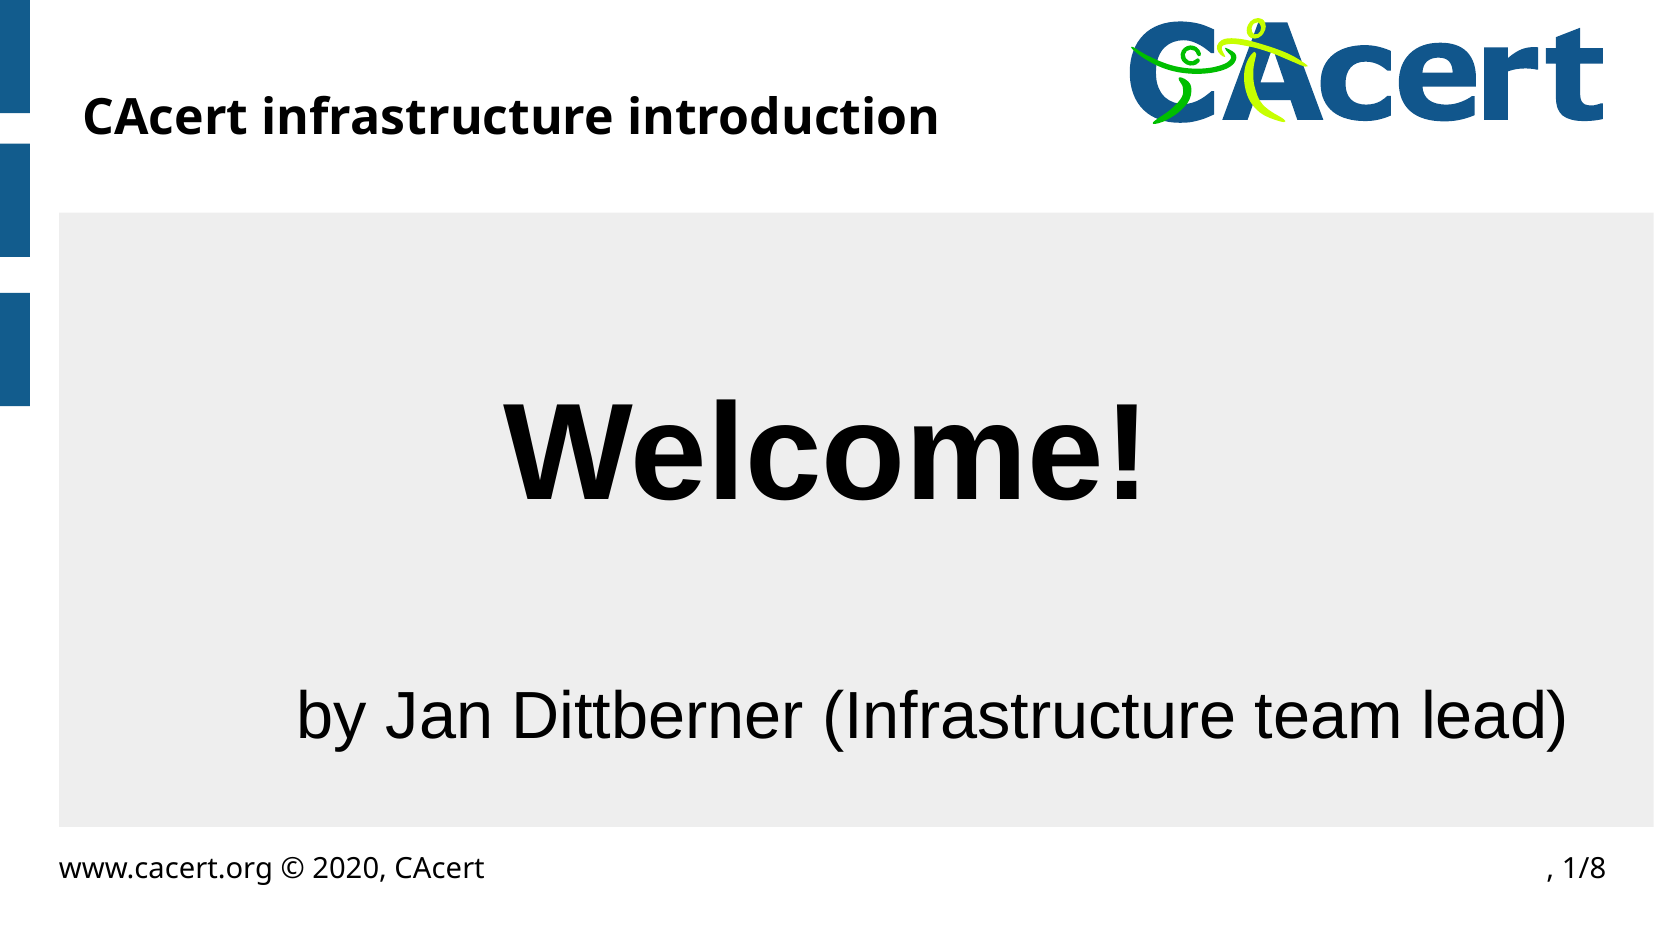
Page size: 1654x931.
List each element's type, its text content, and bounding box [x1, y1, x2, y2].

subtitle Welcome! by Jan Dittberner (Infrastructure team lead) [82, 217, 1571, 758]
title CAcert infrastructure introduction [82, 37, 1075, 193]
